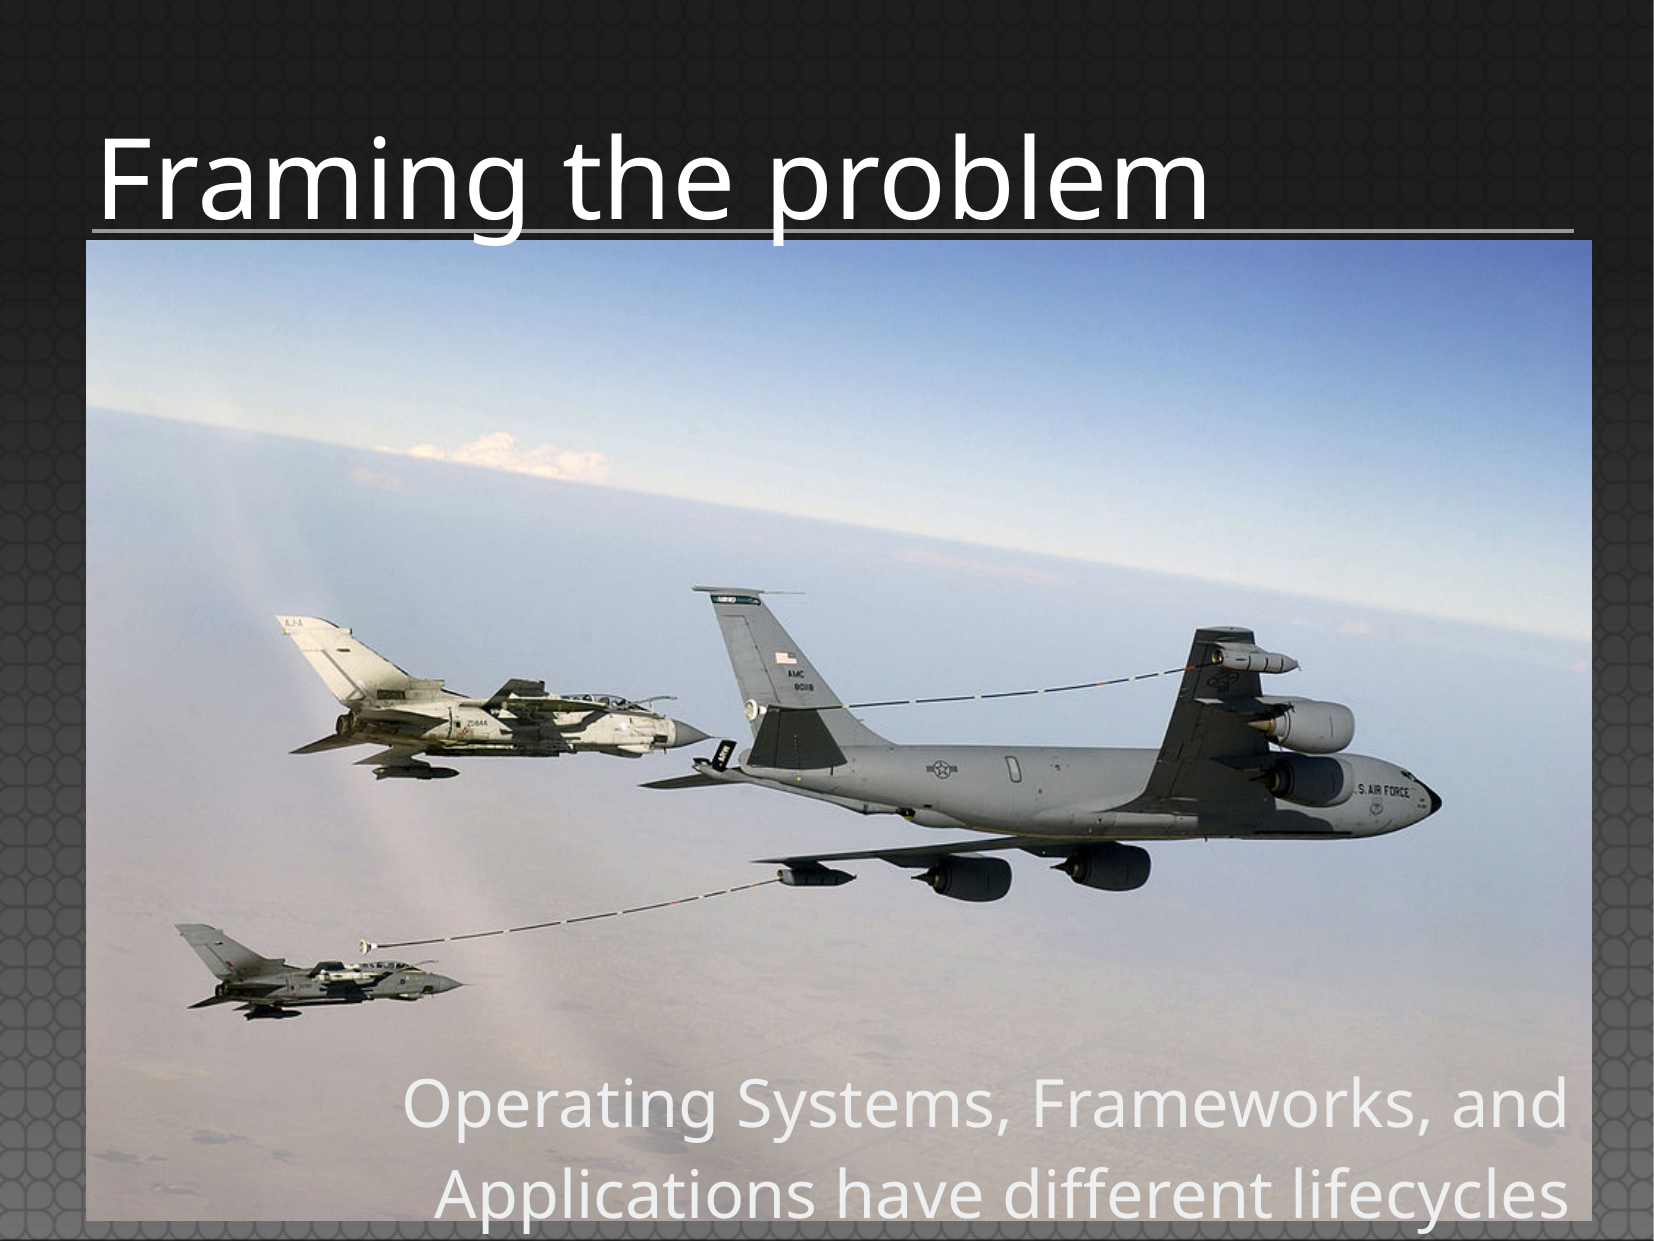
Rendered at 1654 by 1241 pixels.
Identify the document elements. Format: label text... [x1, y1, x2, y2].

picture [0, 0, 1654, 1241]
list Operating Systems, Frameworks, and Applications have different lifecycles [105, 935, 1573, 1219]
title Framing the problem [94, 100, 1426, 251]
